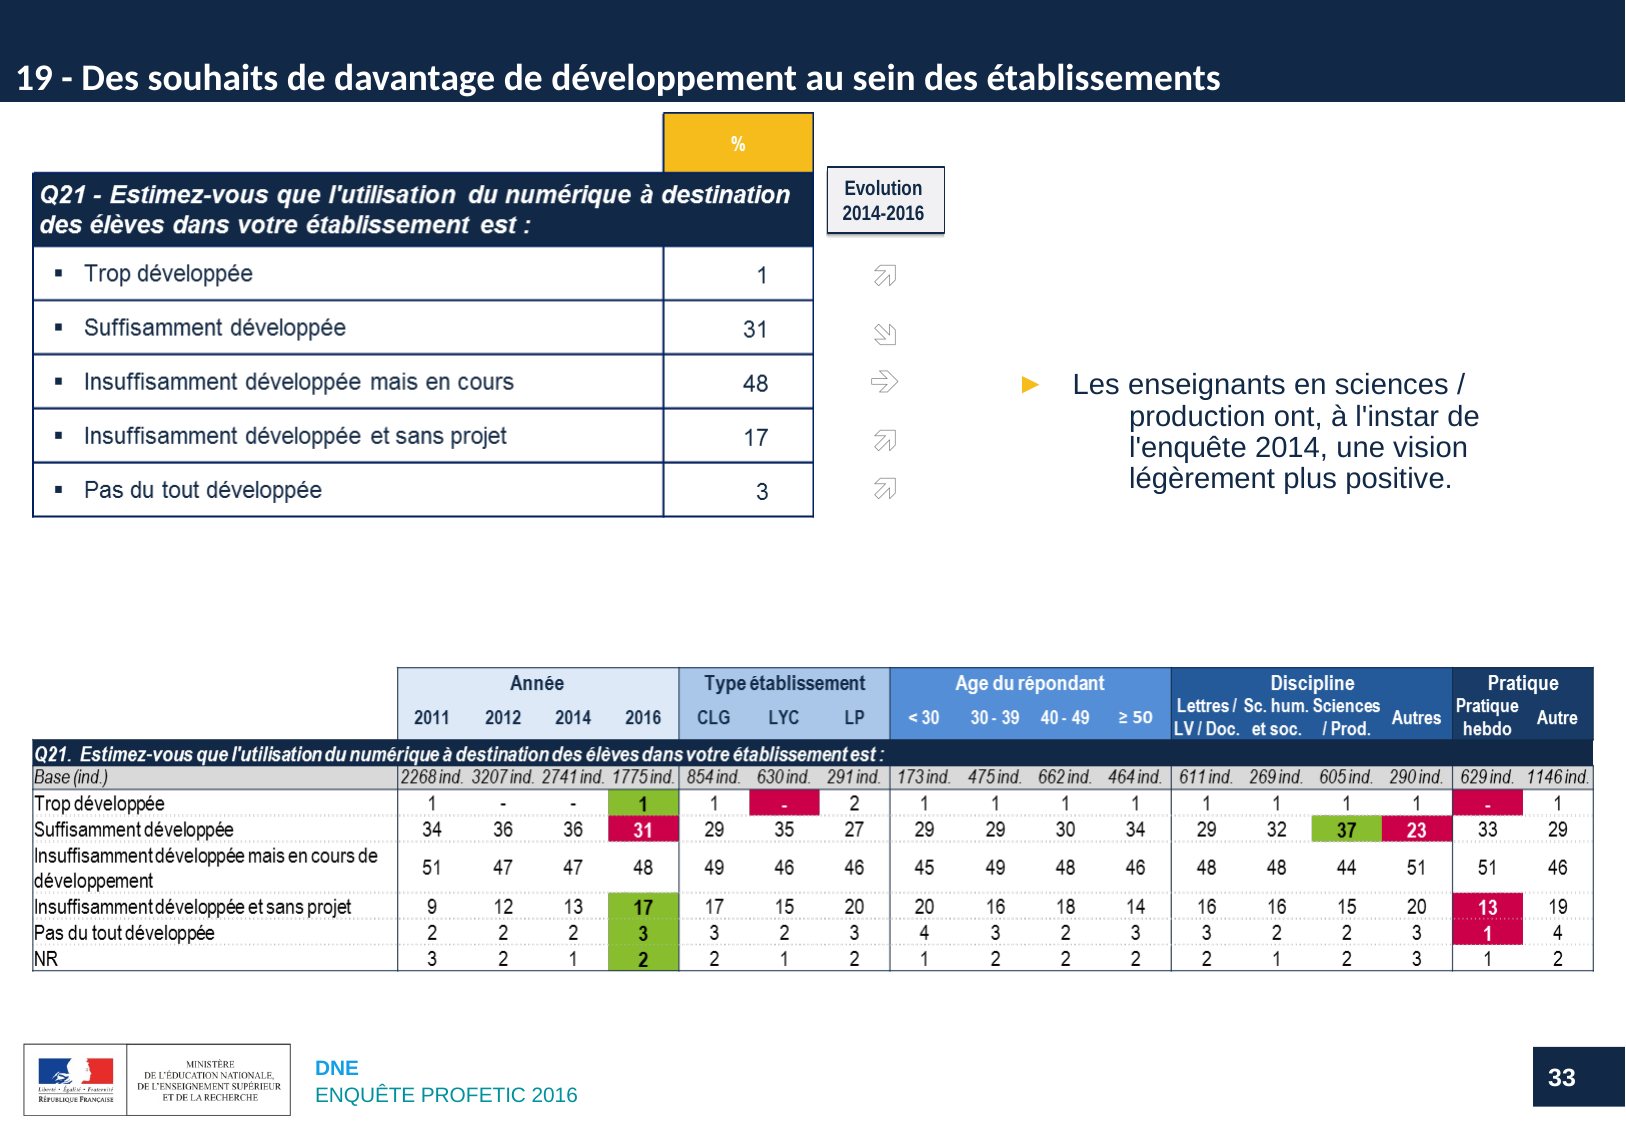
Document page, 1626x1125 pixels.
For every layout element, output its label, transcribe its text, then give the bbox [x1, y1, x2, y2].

picture [32, 663, 1594, 984]
list Les enseignants en sciences / production ont, à l'instar de l'enquête 2014, une vision légèrement plus positive. [1001, 361, 1593, 516]
picture [32, 112, 814, 519]
text_box  [857, 249, 915, 301]
text_box 33 [1533, 1046, 1625, 1107]
text_box  [857, 466, 915, 513]
text_box  [857, 308, 915, 356]
text_box  [857, 415, 915, 466]
text_box  [854, 356, 918, 407]
title 19 - Des souhaits de davantage de développement au sein des établissements [0, 0, 1625, 102]
text_box Evolution 2014-2016 [827, 167, 945, 233]
